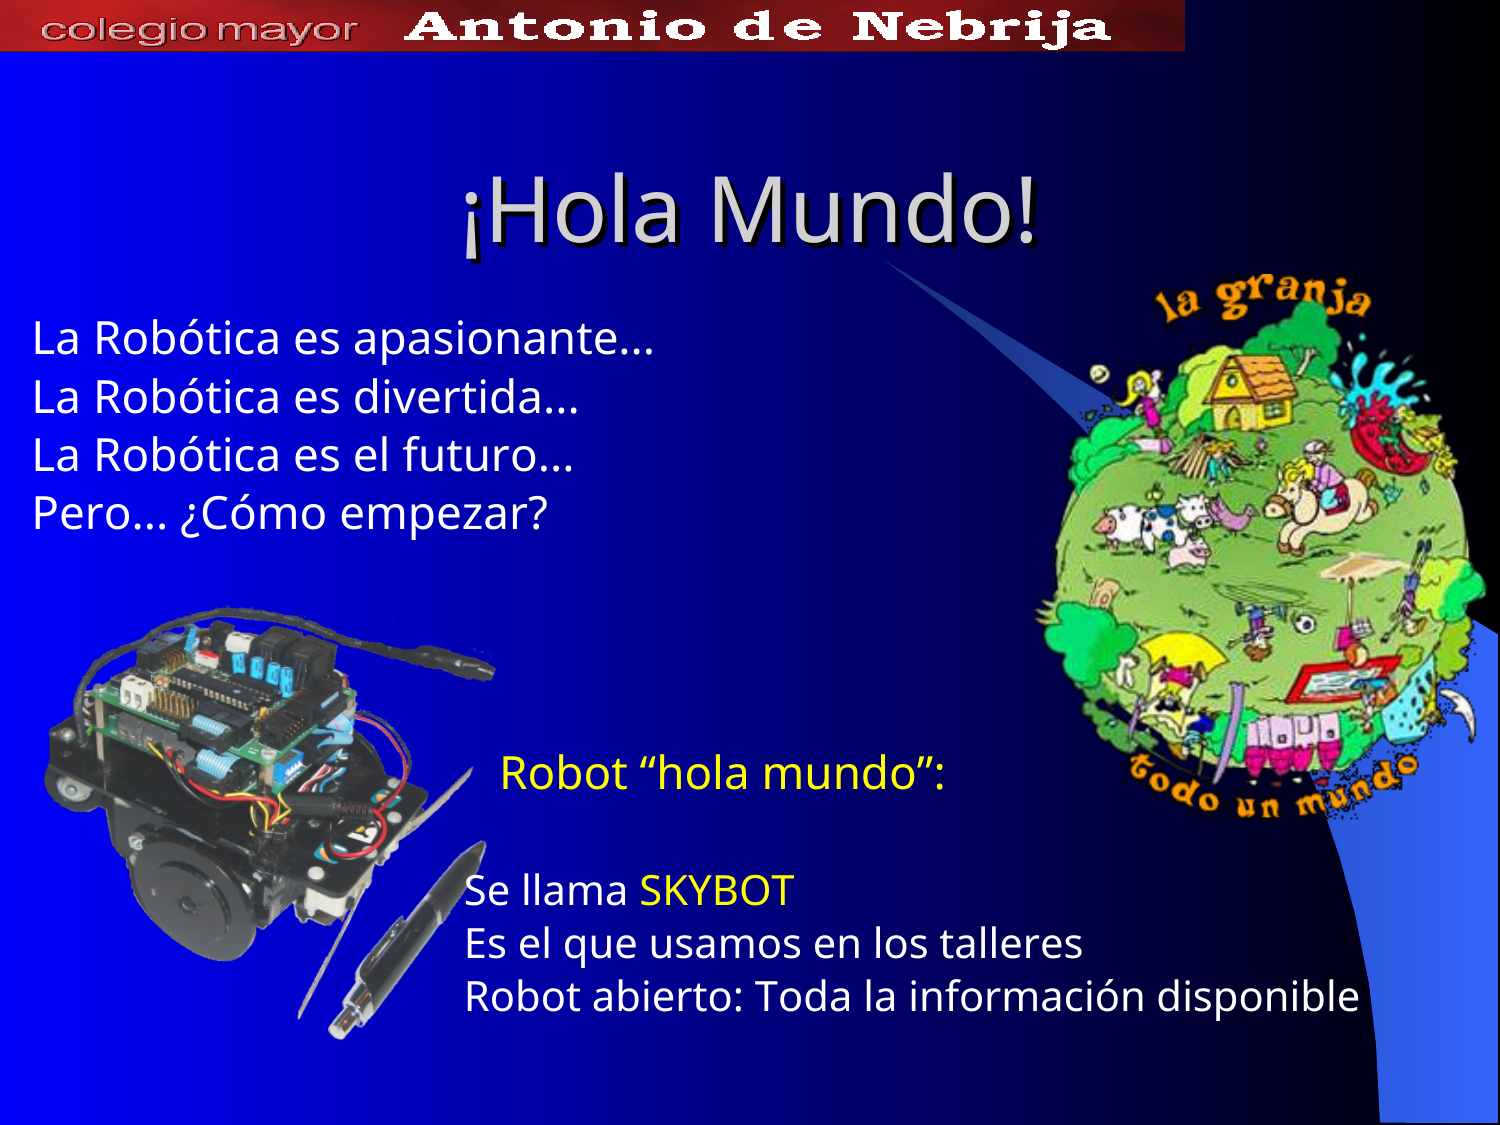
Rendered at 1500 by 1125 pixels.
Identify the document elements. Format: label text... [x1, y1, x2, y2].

picture [1034, 274, 1491, 827]
picture [31, 591, 506, 1044]
title ¡Hola Mundo! [0, 144, 1500, 270]
text_box La Robótica es apasionante... La Robótica es divertida... La Robótica es el futuro... Pero... ¿Cómo empezar? [16, 301, 821, 549]
picture [0, 0, 1185, 52]
text_box Robot “hola mundo”: [484, 735, 1111, 809]
text_box Se llama SKYBOT Es el que usamos en los talleres Robot abierto: Toda la información disponible [449, 855, 1500, 1030]
